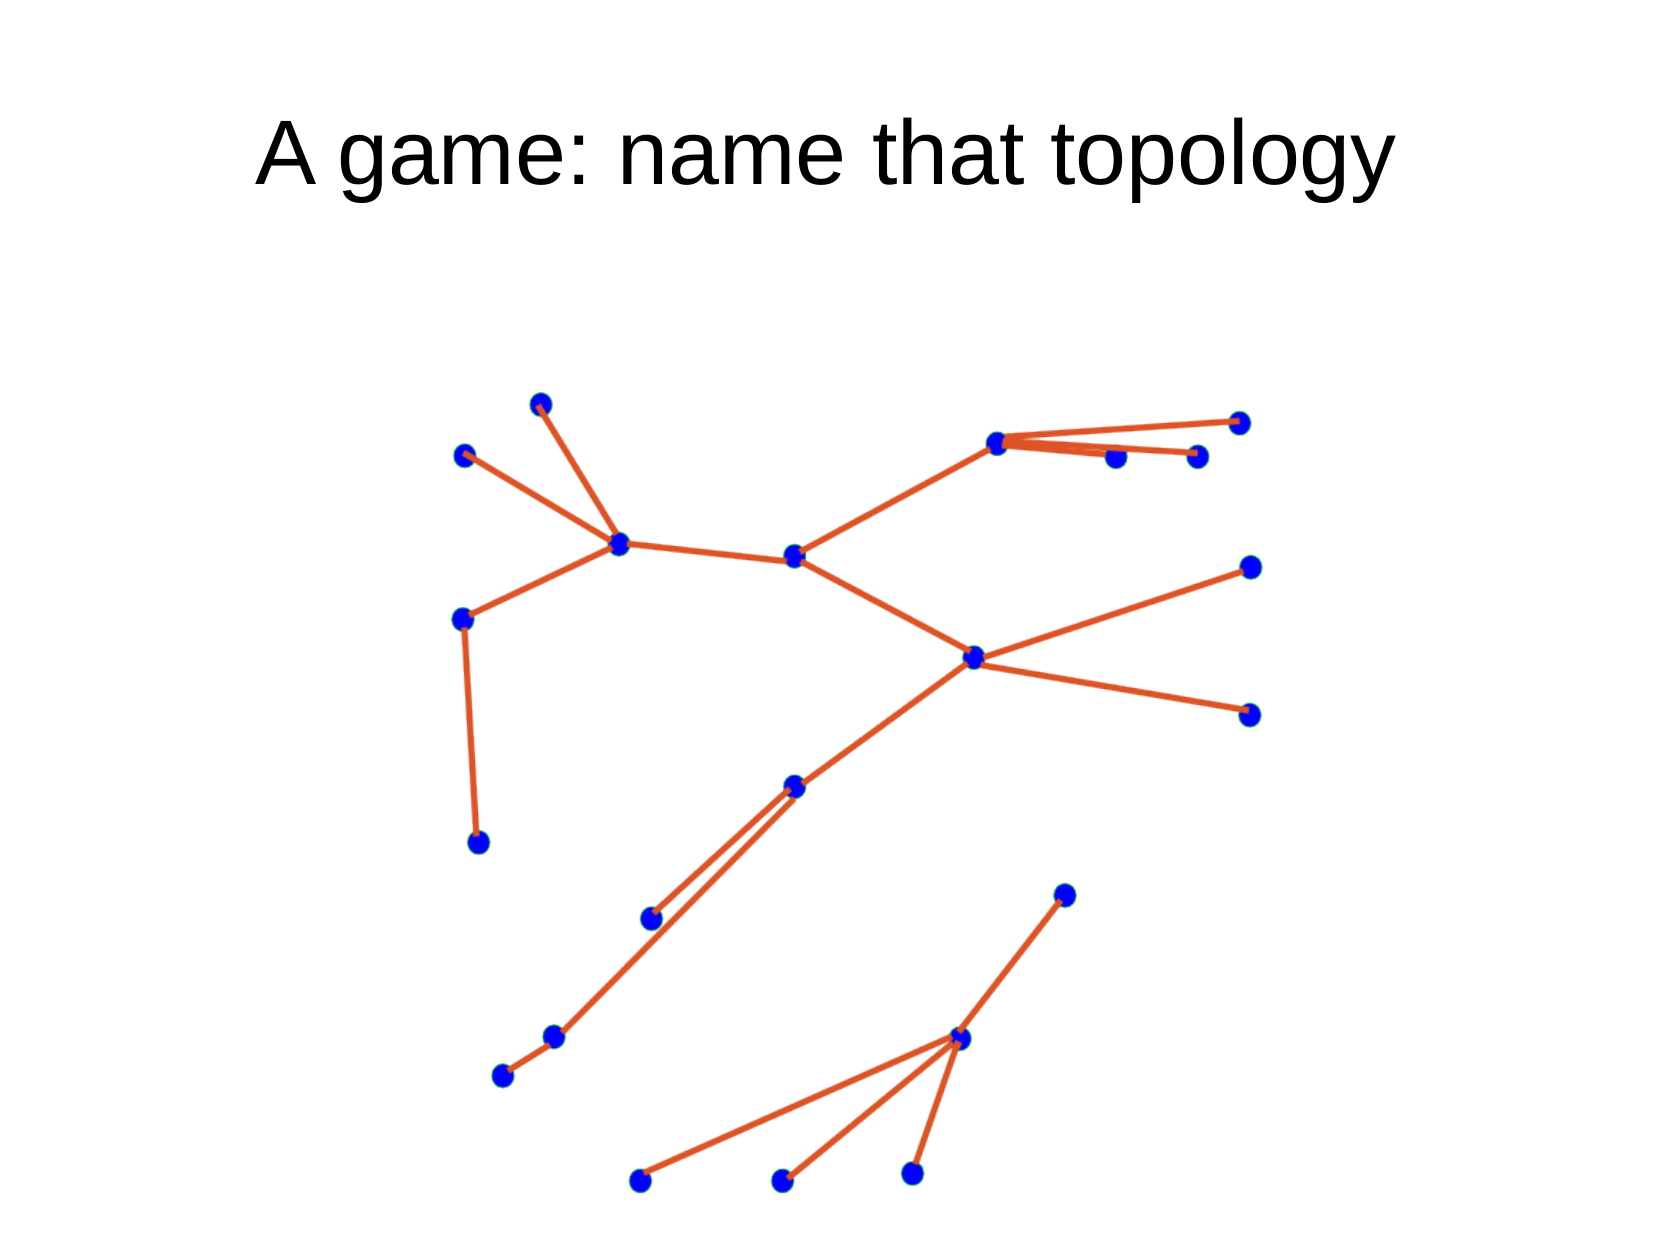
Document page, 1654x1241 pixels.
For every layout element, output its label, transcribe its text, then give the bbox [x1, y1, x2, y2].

title A game: name that topology [82, 49, 1571, 257]
picture [99, 206, 1654, 1241]
